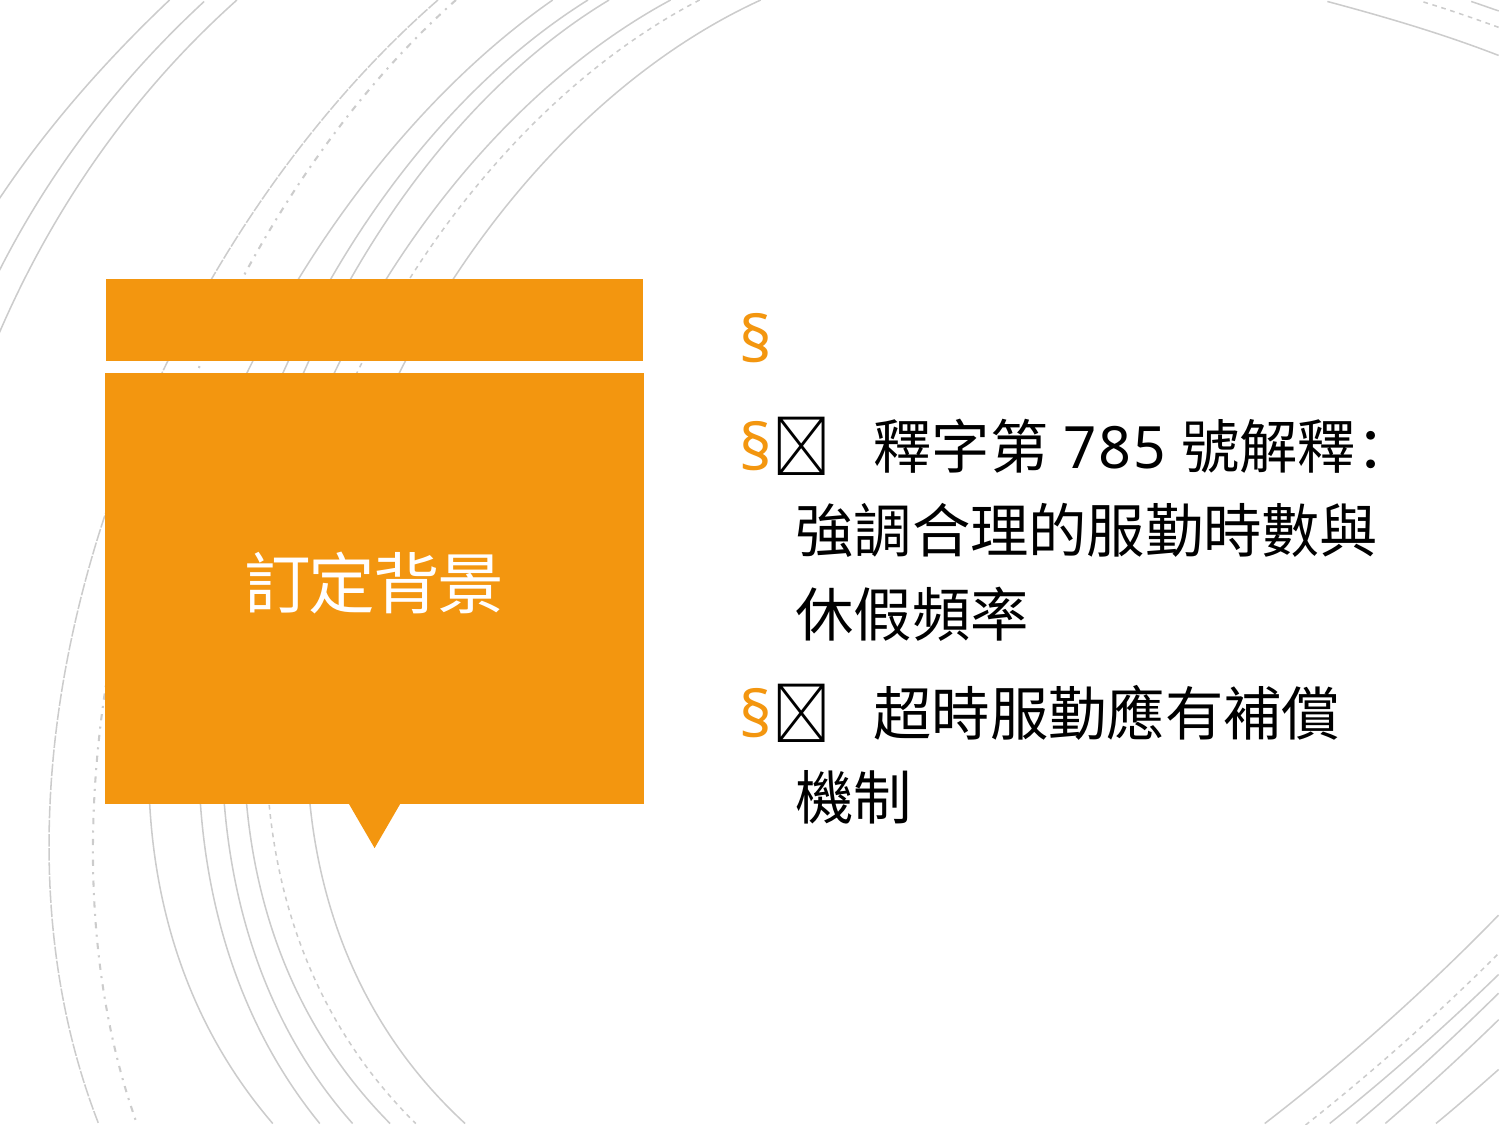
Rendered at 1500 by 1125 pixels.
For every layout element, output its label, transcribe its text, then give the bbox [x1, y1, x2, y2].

list 🔹 釋字第785號解釋：強調合理的服勤時數與休假頻率 🔹 超時服勤應有補償機制 [724, 131, 1396, 993]
title 訂定背景 [118, 385, 630, 790]
